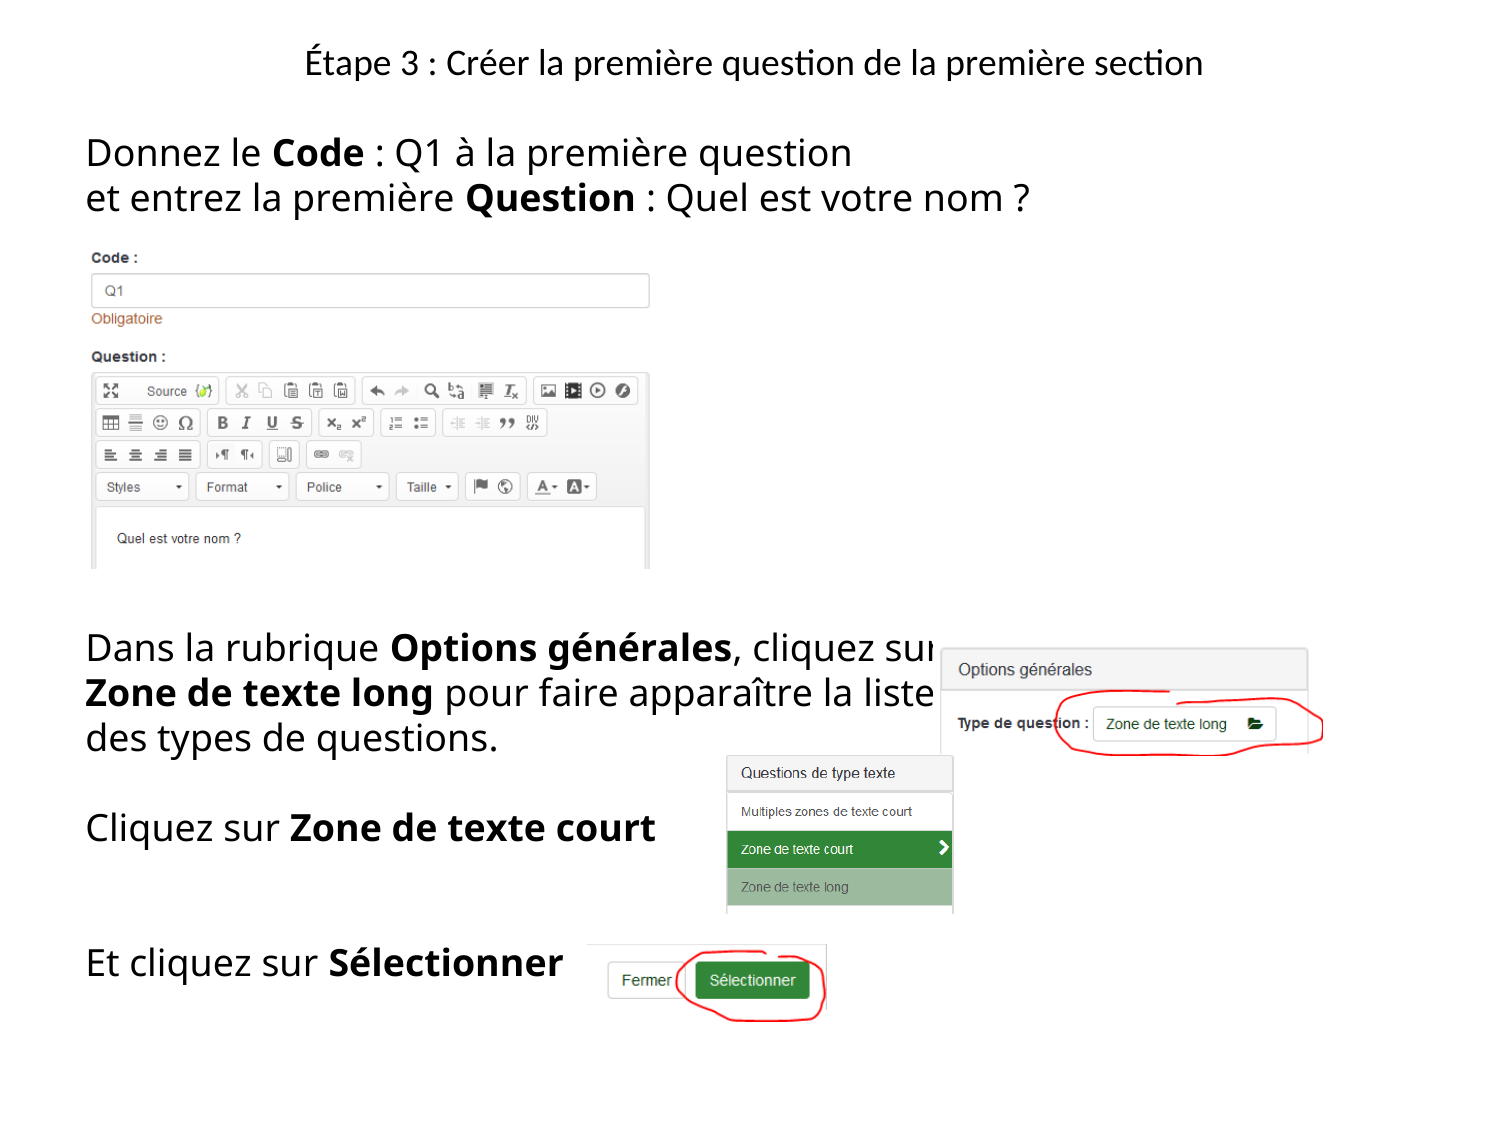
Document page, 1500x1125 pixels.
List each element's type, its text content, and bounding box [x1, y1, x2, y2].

text_box Étape 3 : Créer la première question de la première section [40, 30, 1470, 91]
picture [587, 944, 827, 1022]
picture [716, 634, 1323, 914]
text_box Donnez le Code : Q1 à la première question et entrez la première Question : Quel est votre nom ? Dans la rubrique Options générales, cliquez sur Zone de texte long pour faire apparaître la liste des types de questions. Cliquez sur Zone de texte court Et cliquez sur Sélectionner [70, 121, 1383, 1038]
